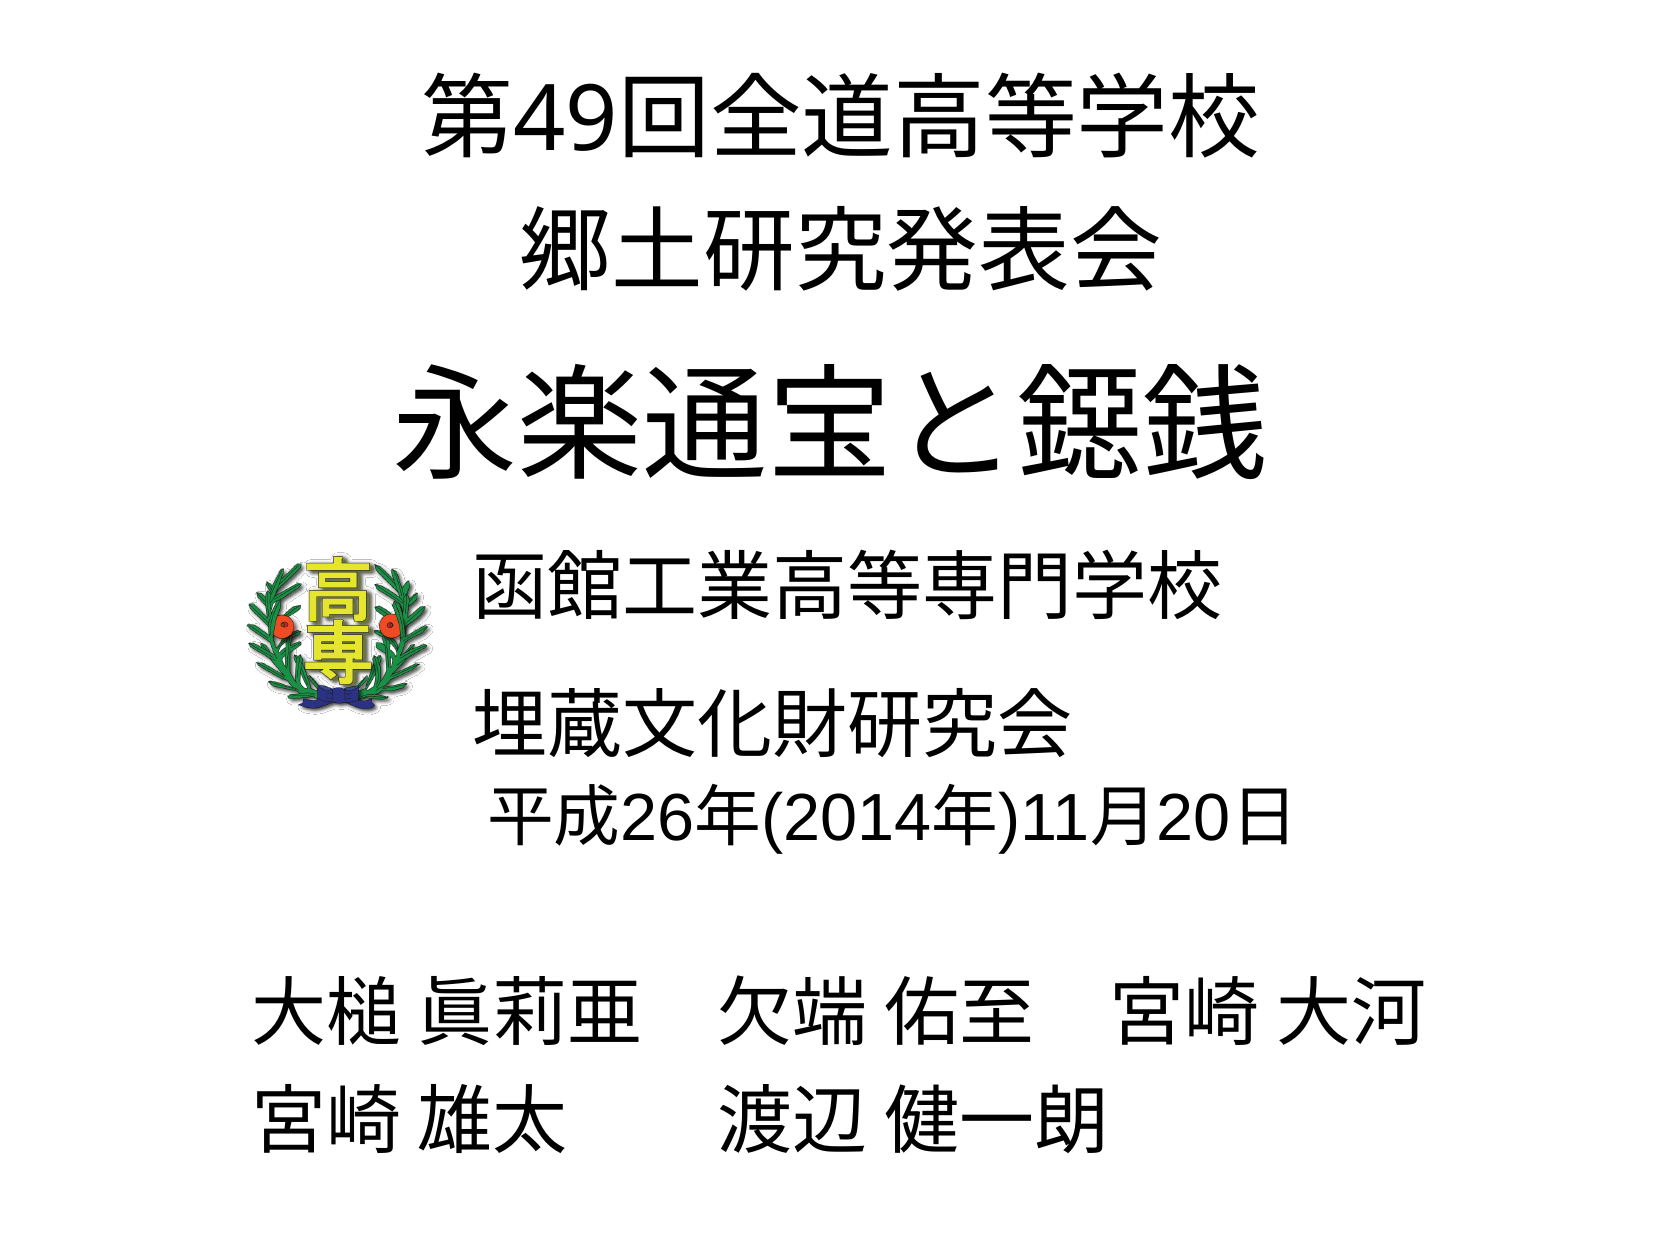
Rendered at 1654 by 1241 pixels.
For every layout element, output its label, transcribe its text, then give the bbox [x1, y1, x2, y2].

text_box 第49回全道高等学校 郷土研究発表会 [381, 78, 1301, 276]
list 函館工業高等専門学校 埋蔵文化財研究会 [401, 526, 1521, 747]
list 永楽通宝と鐚銭 [88, 324, 1501, 460]
picture [242, 535, 401, 739]
text_box 大槌 眞莉亜 欠端 佑至 宮崎 大河 宮崎 雄太 渡辺 健一朗 [236, 944, 1524, 1151]
text_box 平成26年(2014年)11月20日 [472, 755, 1394, 858]
